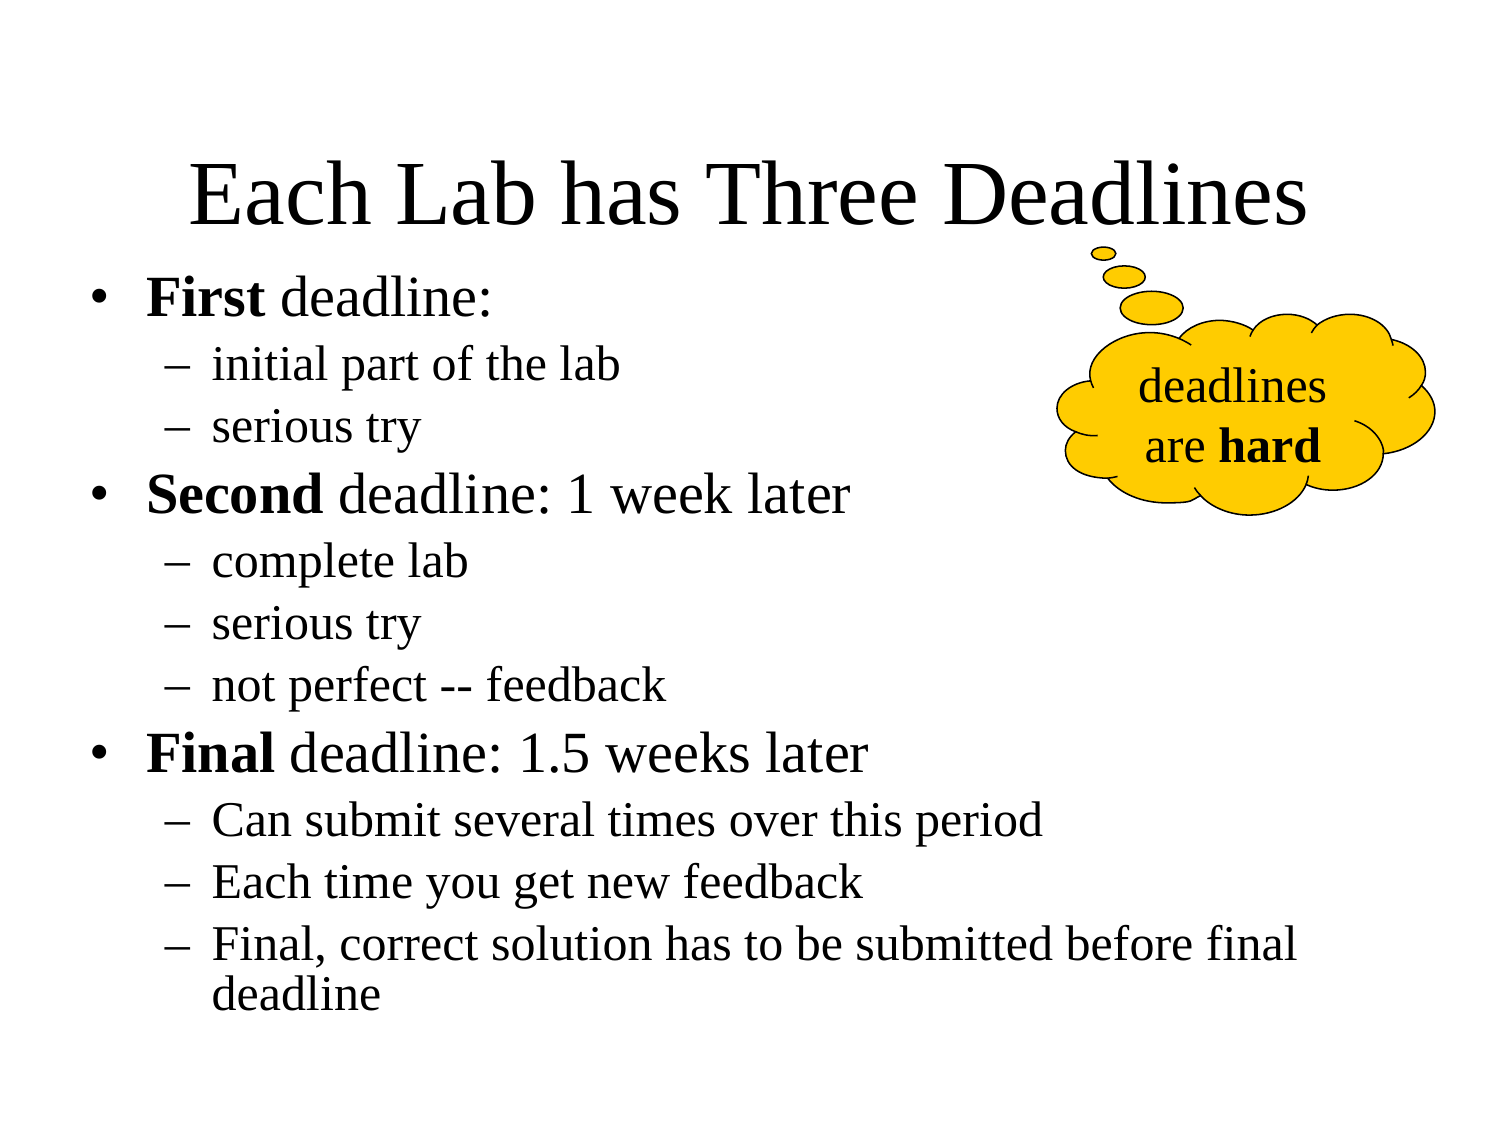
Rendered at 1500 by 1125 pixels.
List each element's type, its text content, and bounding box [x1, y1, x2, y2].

text_box deadlines are hard [1103, 265, 1146, 289]
text_box deadlines are hard [1056, 314, 1435, 516]
title Each Lab has Three Deadlines [112, 99, 1388, 262]
text_box deadlines are hard [1120, 291, 1184, 325]
list First deadline: initial part of the lab serious try Second deadline: 1 week later complete lab serious try not perfect -- feedback Final deadline: 1.5 weeks later Can submit several times over this period Each time you get new feedback Final, correct solution has to be submitted before final deadline [75, 262, 1426, 1083]
